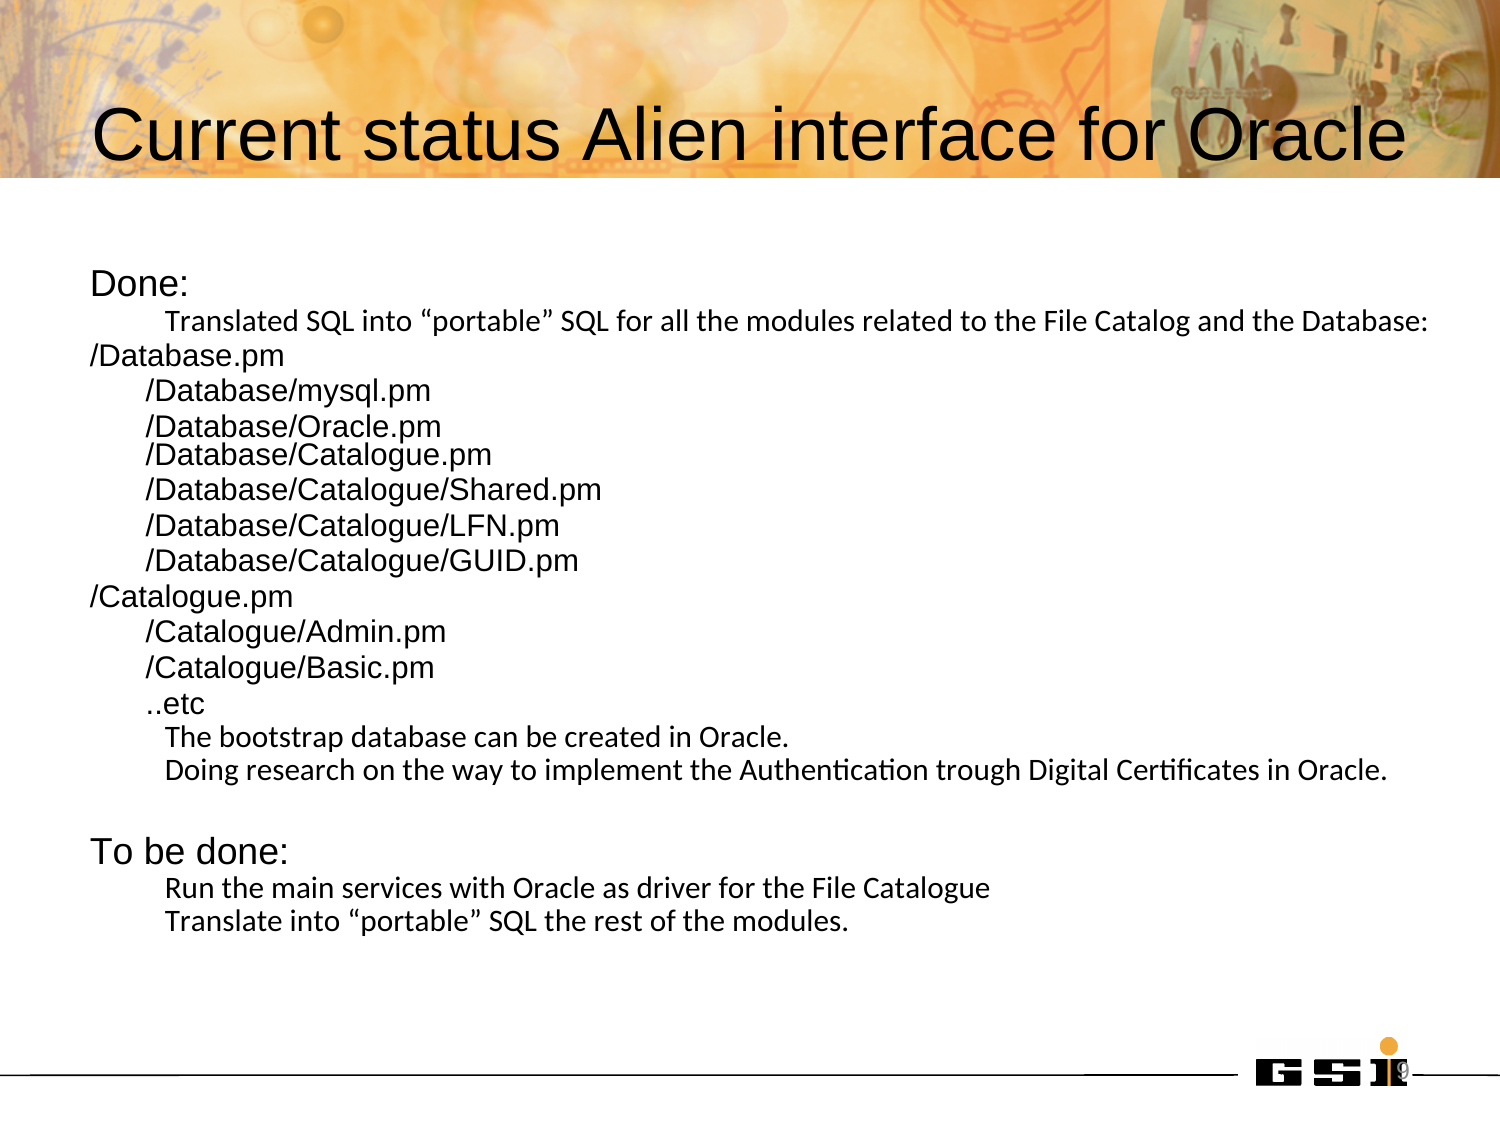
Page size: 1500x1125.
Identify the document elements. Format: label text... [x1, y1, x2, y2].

text_box Done: Translated SQL into “portable” SQL for all the modules related to the File Catalog and the Database: /Database.pm /Database/mysql.pm /Database/Oracle.pm /Database/Catalogue.pm /Database/Catalogue/Shared.pm /Database/Catalogue/LFN.pm /Database/Catalogue/GUID.pm /Catalogue.pm /Catalogue/Admin.pm /Catalogue/Basic.pm ..etc The bootstrap database can be created in Oracle. Doing research on the way to implement the Authentication trough Digital Certificates in Oracle. To be done: Run the main services with Oracle as driver for the File Catalogue Translate into “portable” SQL the rest of the modules. [74, 262, 1462, 1125]
text_box 13 [1074, 1042, 1425, 1103]
text_box Current status Alien interface for Oracle [75, 31, 1426, 247]
picture [0, 0, 1500, 178]
